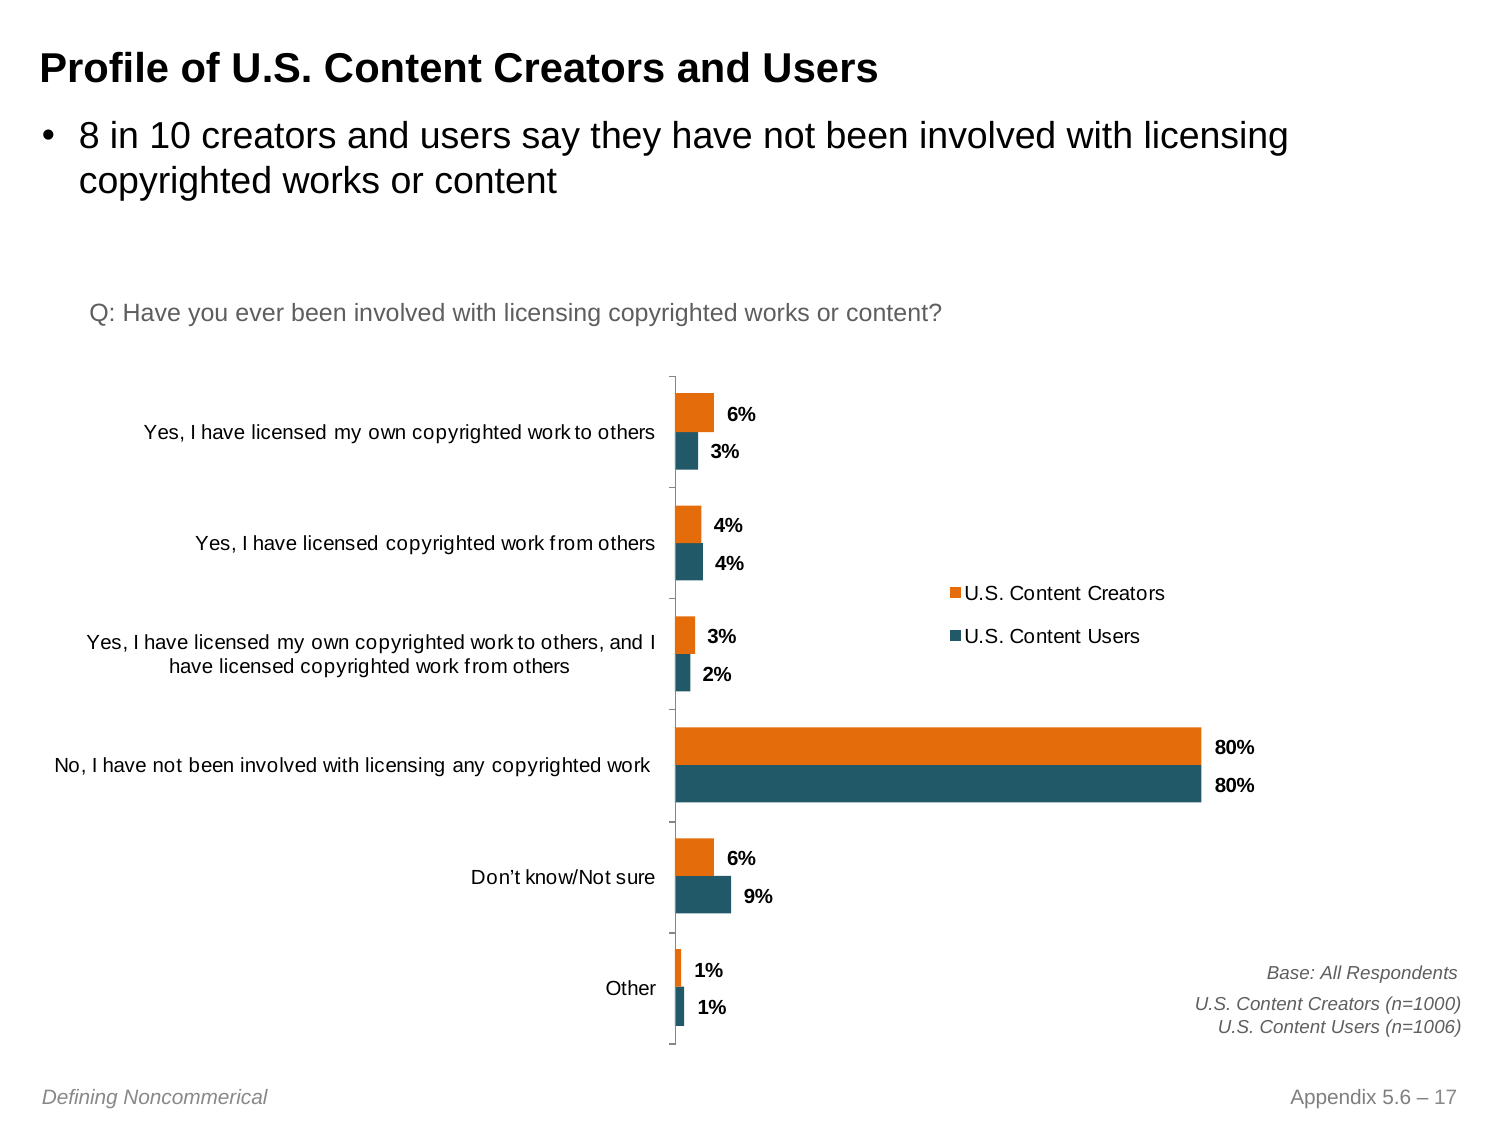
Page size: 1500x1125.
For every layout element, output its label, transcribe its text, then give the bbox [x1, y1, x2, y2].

text_box Appendix 5.6 – <number> [1121, 1066, 1472, 1125]
picture [40, 346, 1364, 1072]
text_box Profile of U.S. Content Creators and Users [24, 27, 1454, 110]
text_box Base: All Respondents [1364, 953, 1473, 984]
text_box Q: Have you ever been involved with licensing copyrighted works or content? [74, 260, 1377, 366]
text_box Defining Noncommerical [27, 1066, 503, 1125]
text_box 8 in 10 creators and users say they have not been involved with licensing copyrighted works or content [27, 110, 1382, 210]
text_box U.S. Content Creators (n=1000) U.S. Content Users (n=1006) [1364, 984, 1477, 1045]
